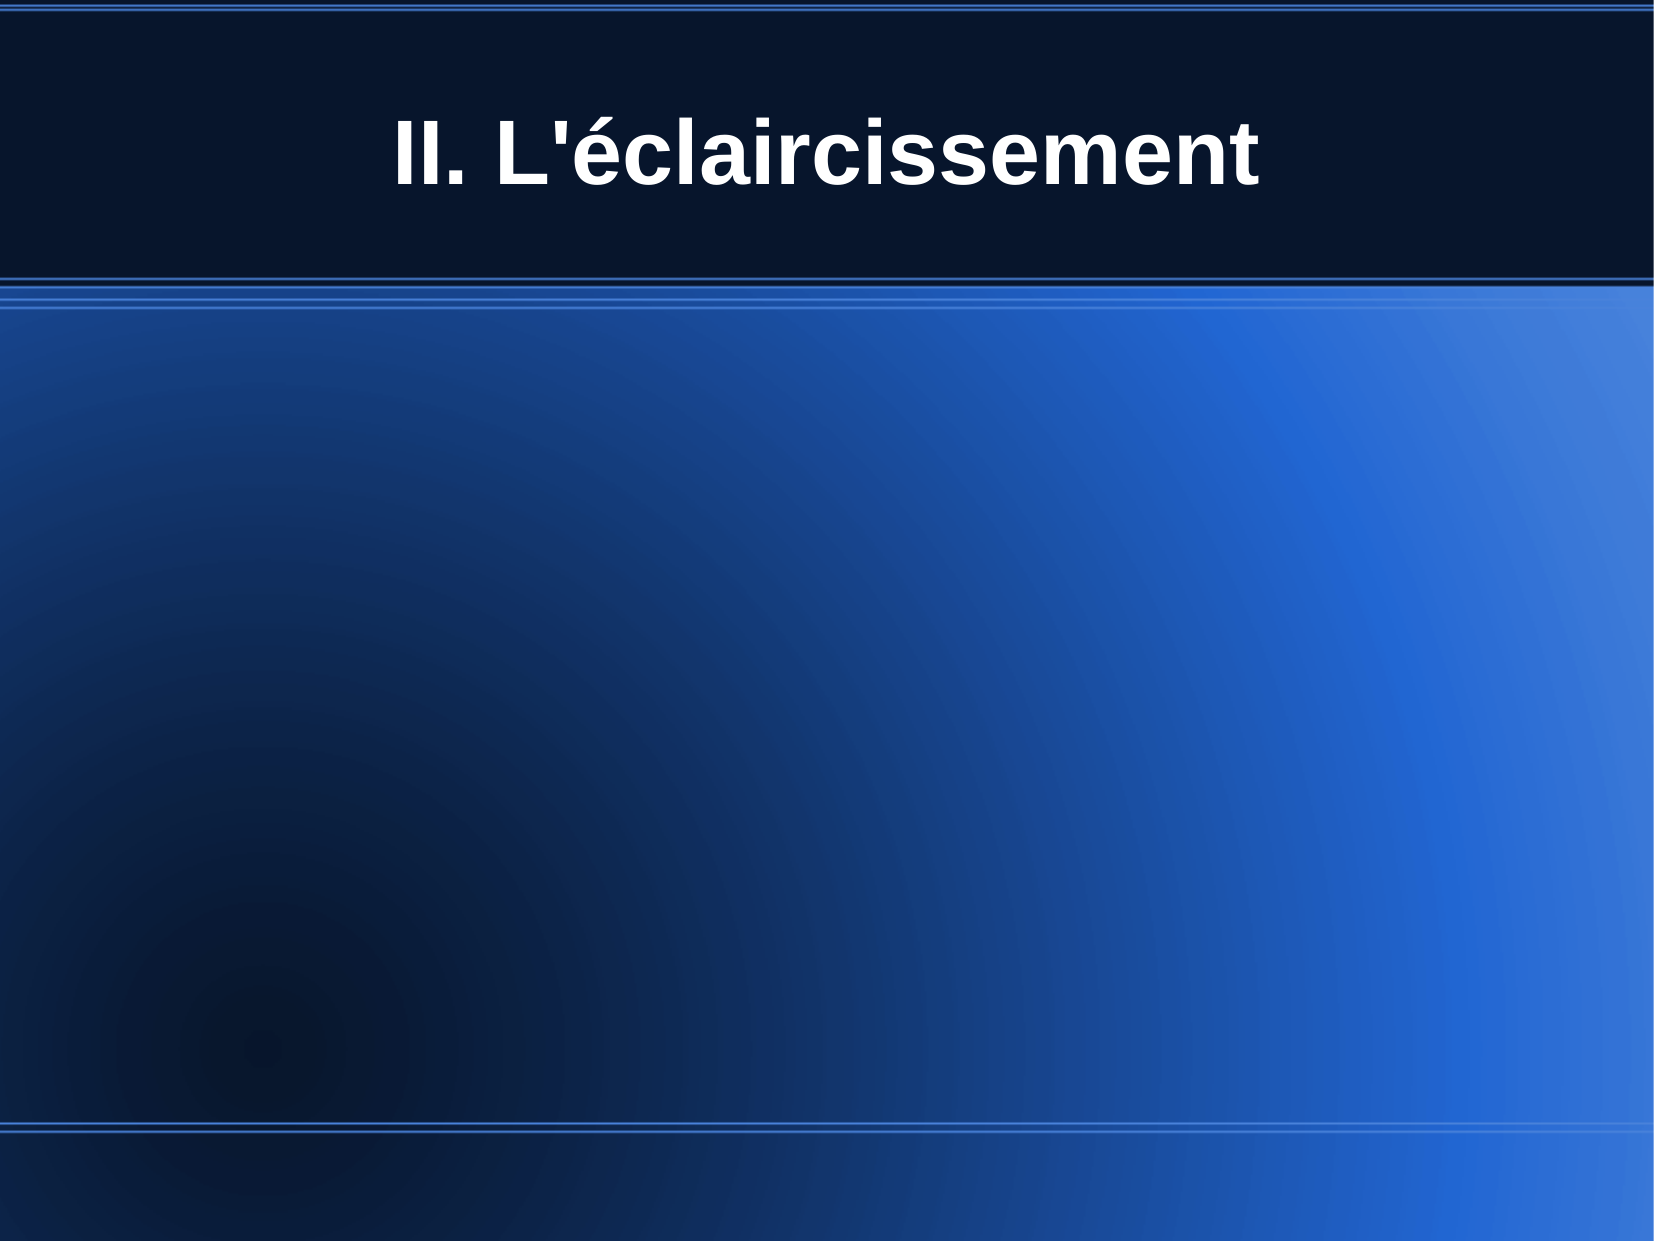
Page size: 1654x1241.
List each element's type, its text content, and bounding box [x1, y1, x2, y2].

title II. L'éclaircissement [82, 49, 1571, 257]
picture [0, 0, 1654, 1241]
